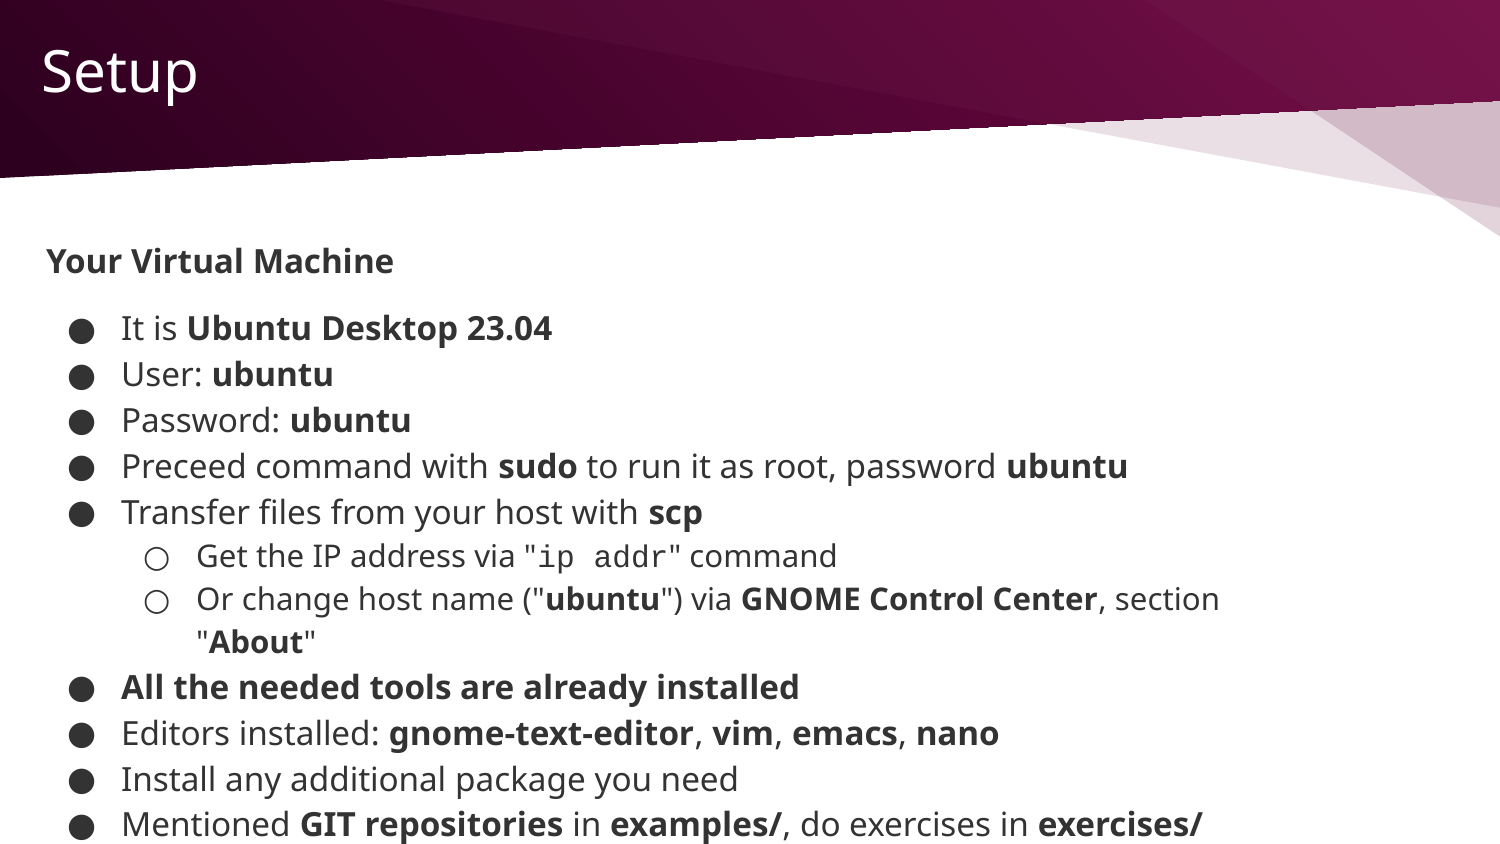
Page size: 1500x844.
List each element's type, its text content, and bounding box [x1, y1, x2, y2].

list Your Virtual Machine It is Ubuntu Desktop 23.04 User: ubuntu Password: ubuntu Preceed command with sudo to run it as root, password ubuntu Transfer files from your host with scp Get the IP address via "ip addr" command Or change host name ("ubuntu") via GNOME Control Center, section "About" All the needed tools are already installed Editors installed: gnome-text-editor, vim, emacs, nano Install any additional package you need Mentioned GIT repositories in examples/, do exercises in exercises/ [35, 229, 1324, 789]
title Setup [41, 5, 1336, 134]
